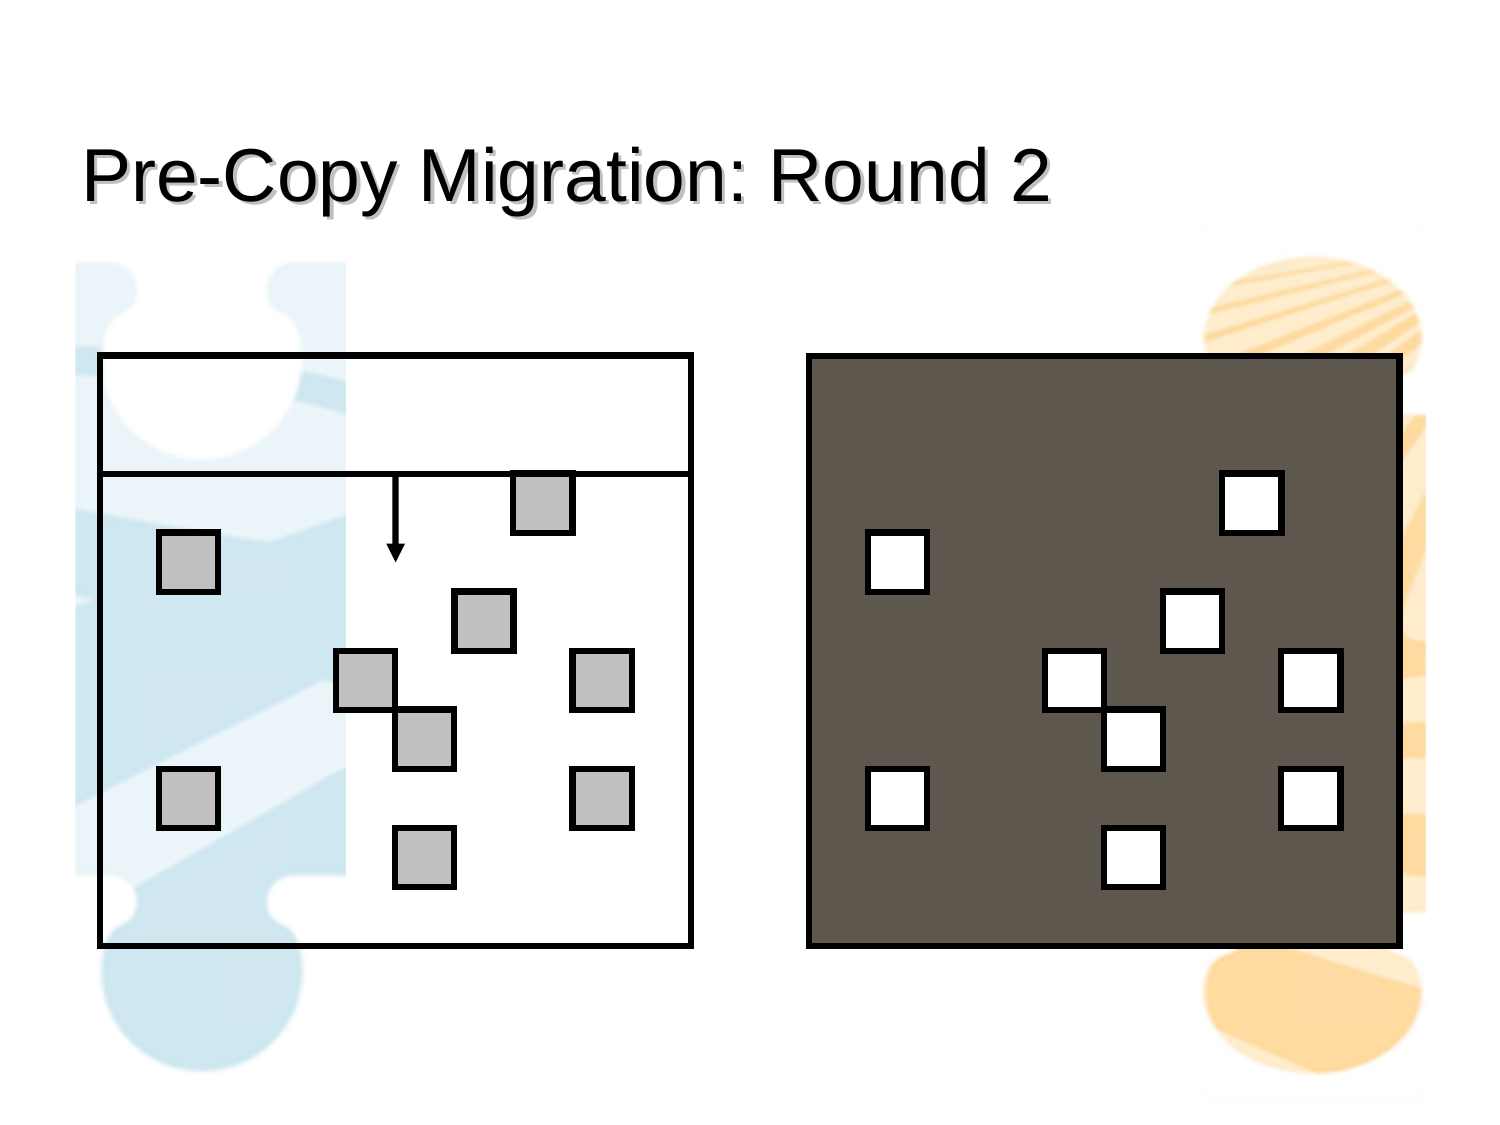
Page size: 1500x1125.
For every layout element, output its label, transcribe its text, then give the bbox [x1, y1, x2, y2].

text_box [454, 591, 514, 651]
text_box [572, 768, 632, 829]
picture [1200, 224, 1426, 1100]
text_box [808, 355, 1400, 947]
picture [103, 477, 346, 943]
text_box [513, 477, 573, 533]
text_box [336, 650, 455, 769]
picture [103, 359, 346, 471]
text_box [159, 768, 219, 829]
picture [75, 237, 346, 1100]
text_box [159, 532, 219, 593]
title Pre-Copy Migration: Round 2 [66, 37, 1342, 225]
text_box [572, 650, 632, 711]
text_box [395, 827, 455, 888]
